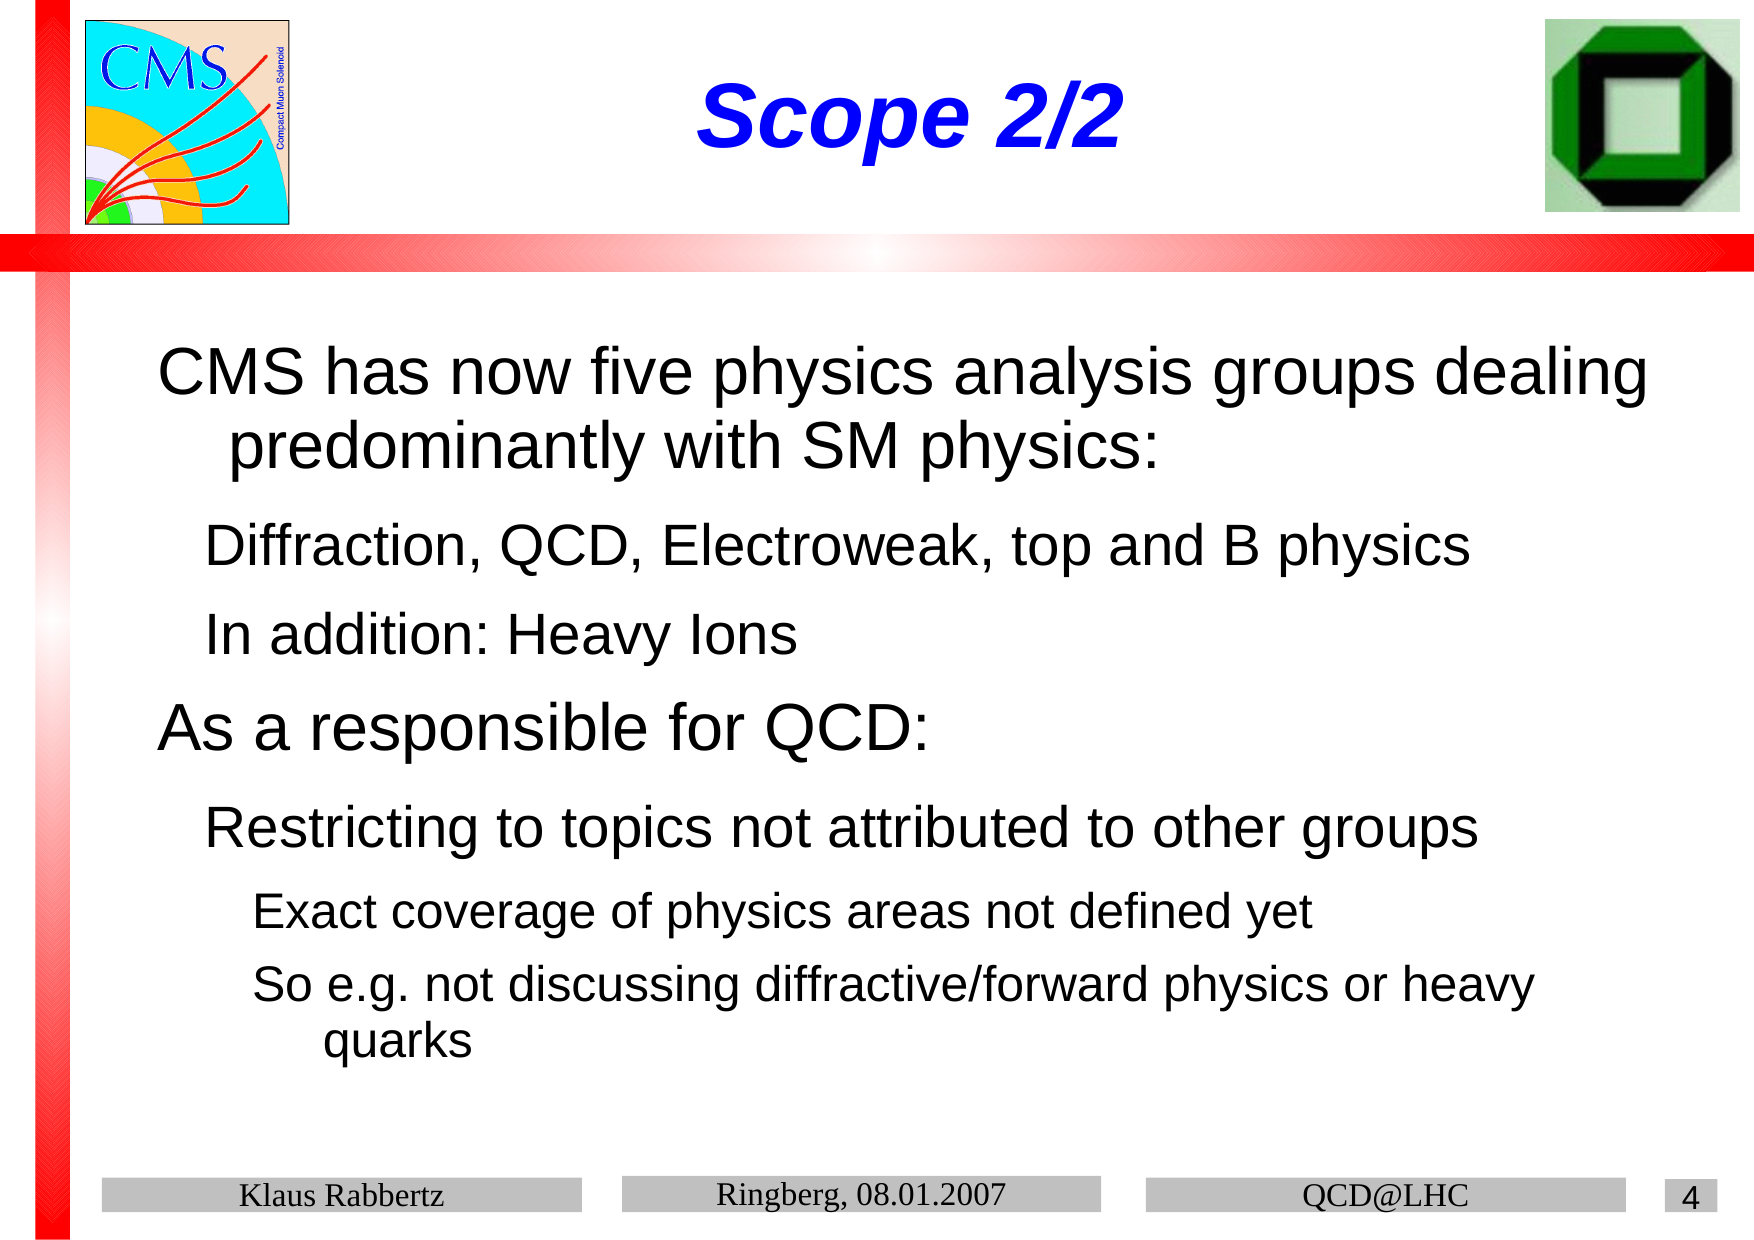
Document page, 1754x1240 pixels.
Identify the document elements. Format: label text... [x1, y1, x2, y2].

list CMS has now five physics analysis groups dealing predominantly with SM physics: Diffraction, QCD, Electroweak, top and B physics In addition: Heavy Ions As a responsible for QCD: Restricting to topics not attributed to other groups Exact coverage of physics areas not defined yet So e.g. not discussing diffractive/forward physics or heavy quarks [145, 333, 1674, 1069]
picture [84, 19, 290, 225]
title Scope 2/2 [311, 11, 1511, 219]
picture [1545, 19, 1740, 212]
